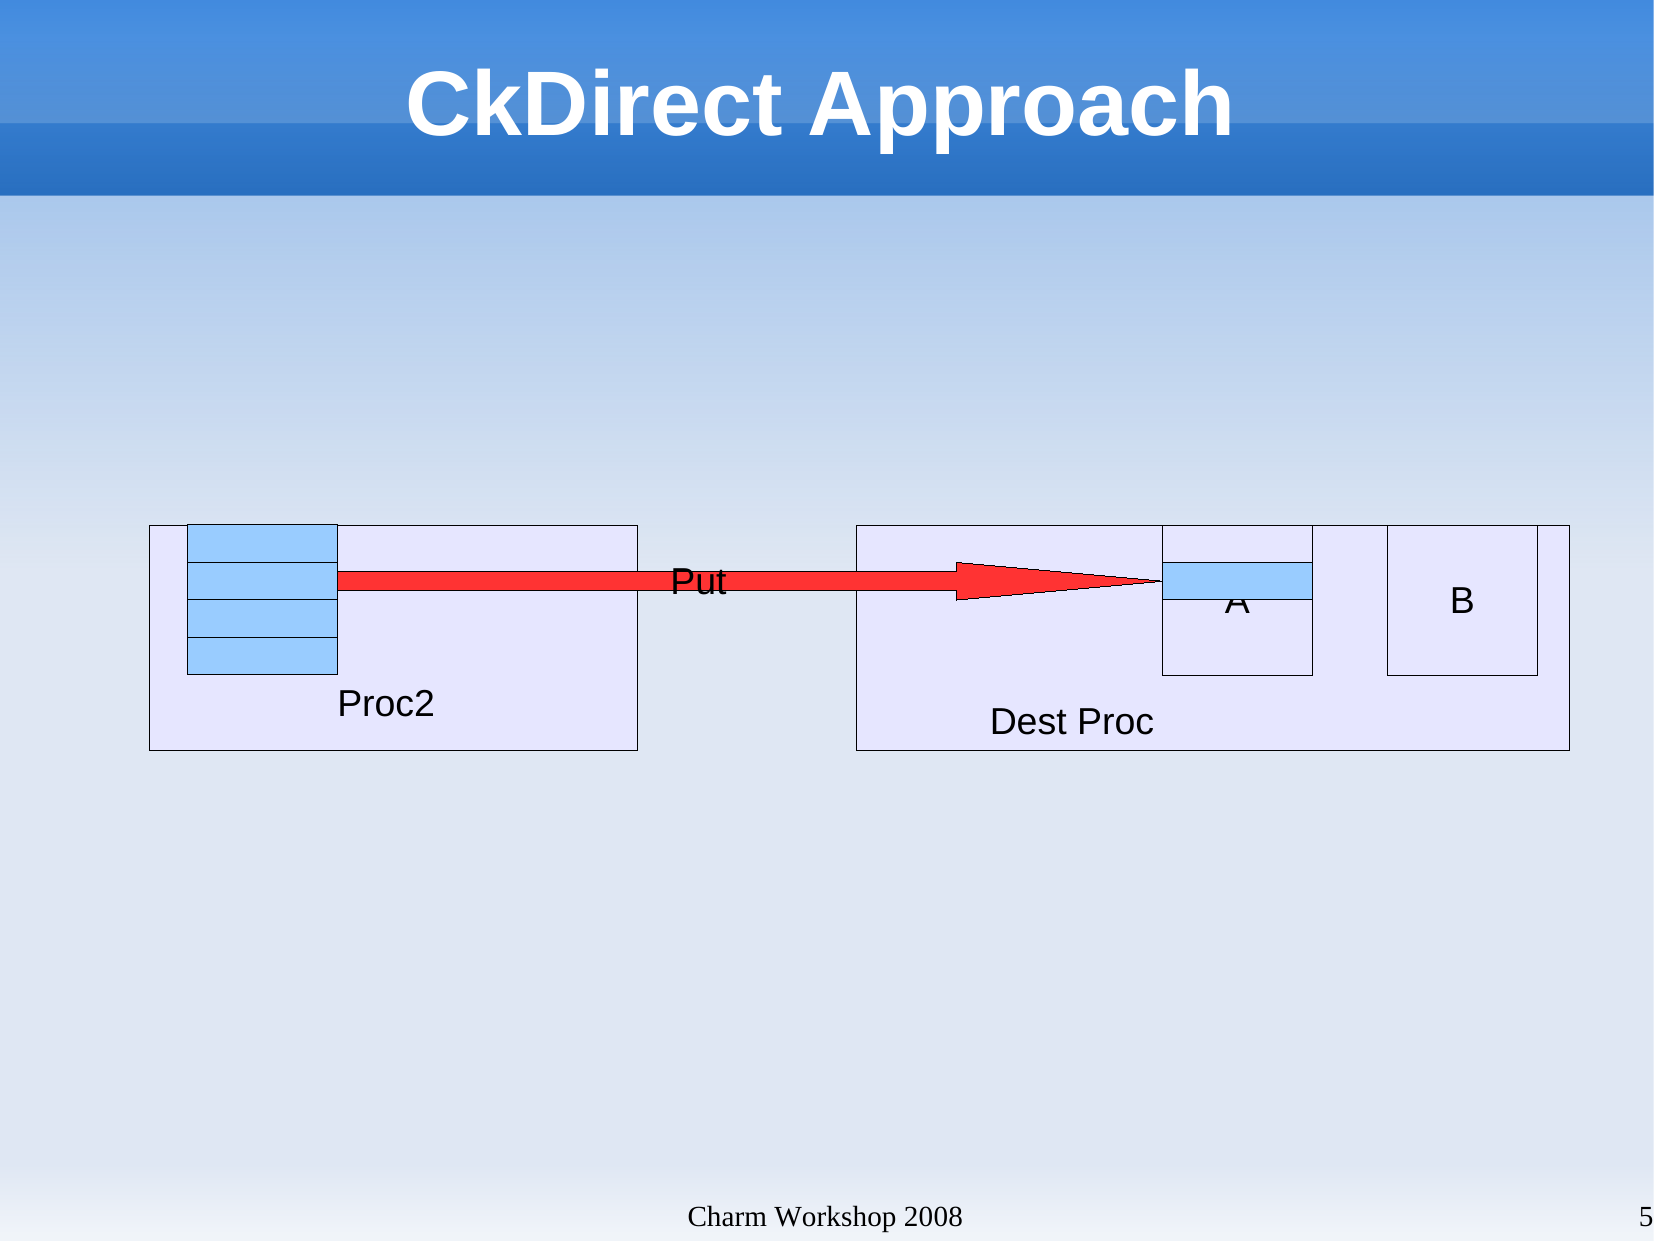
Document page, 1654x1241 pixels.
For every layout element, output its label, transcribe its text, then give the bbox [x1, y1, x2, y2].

text_box B [1387, 525, 1538, 676]
text_box Put [677, 571, 689, 581]
text_box Dest Proc [975, 693, 1170, 751]
text_box Put [677, 571, 720, 591]
text_box A [1162, 525, 1313, 562]
text_box Put [722, 562, 1162, 601]
text_box A [1162, 600, 1313, 676]
title CkDirect Approach [76, 0, 1565, 208]
text_box Proc2 [322, 675, 451, 732]
text_box [149, 524, 638, 751]
text_box [856, 525, 1570, 751]
picture [0, 0, 1654, 1241]
text_box Put [337, 571, 673, 591]
